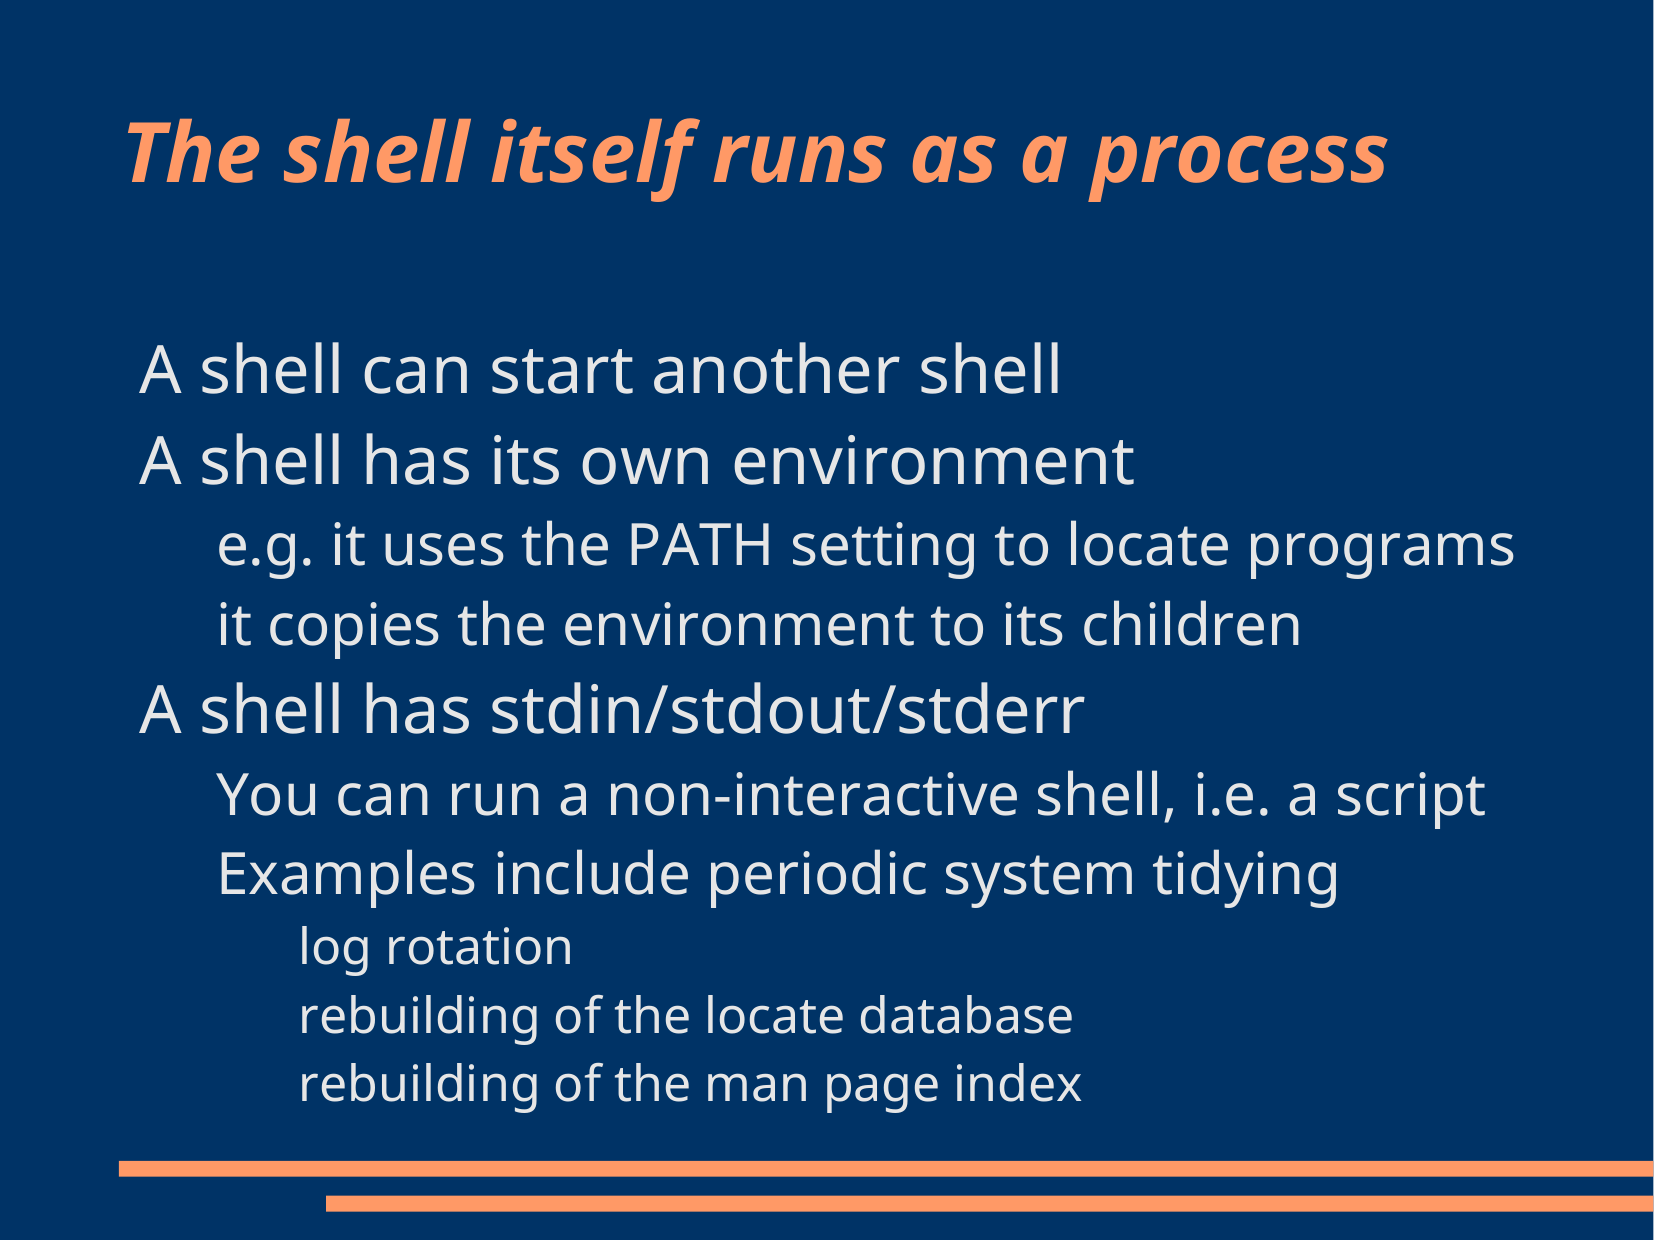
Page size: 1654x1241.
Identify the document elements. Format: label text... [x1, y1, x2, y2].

title The shell itself runs as a process [121, 46, 1534, 254]
list A shell can start another shell A shell has its own environment e.g. it uses the PATH setting to locate programs it copies the environment to its children A shell has stdin/stdout/stderr You can run a non-interactive shell, i.e. a script Examples include periodic system tidying log rotation rebuilding of the locate database rebuilding of the man page index [121, 322, 1561, 1132]
